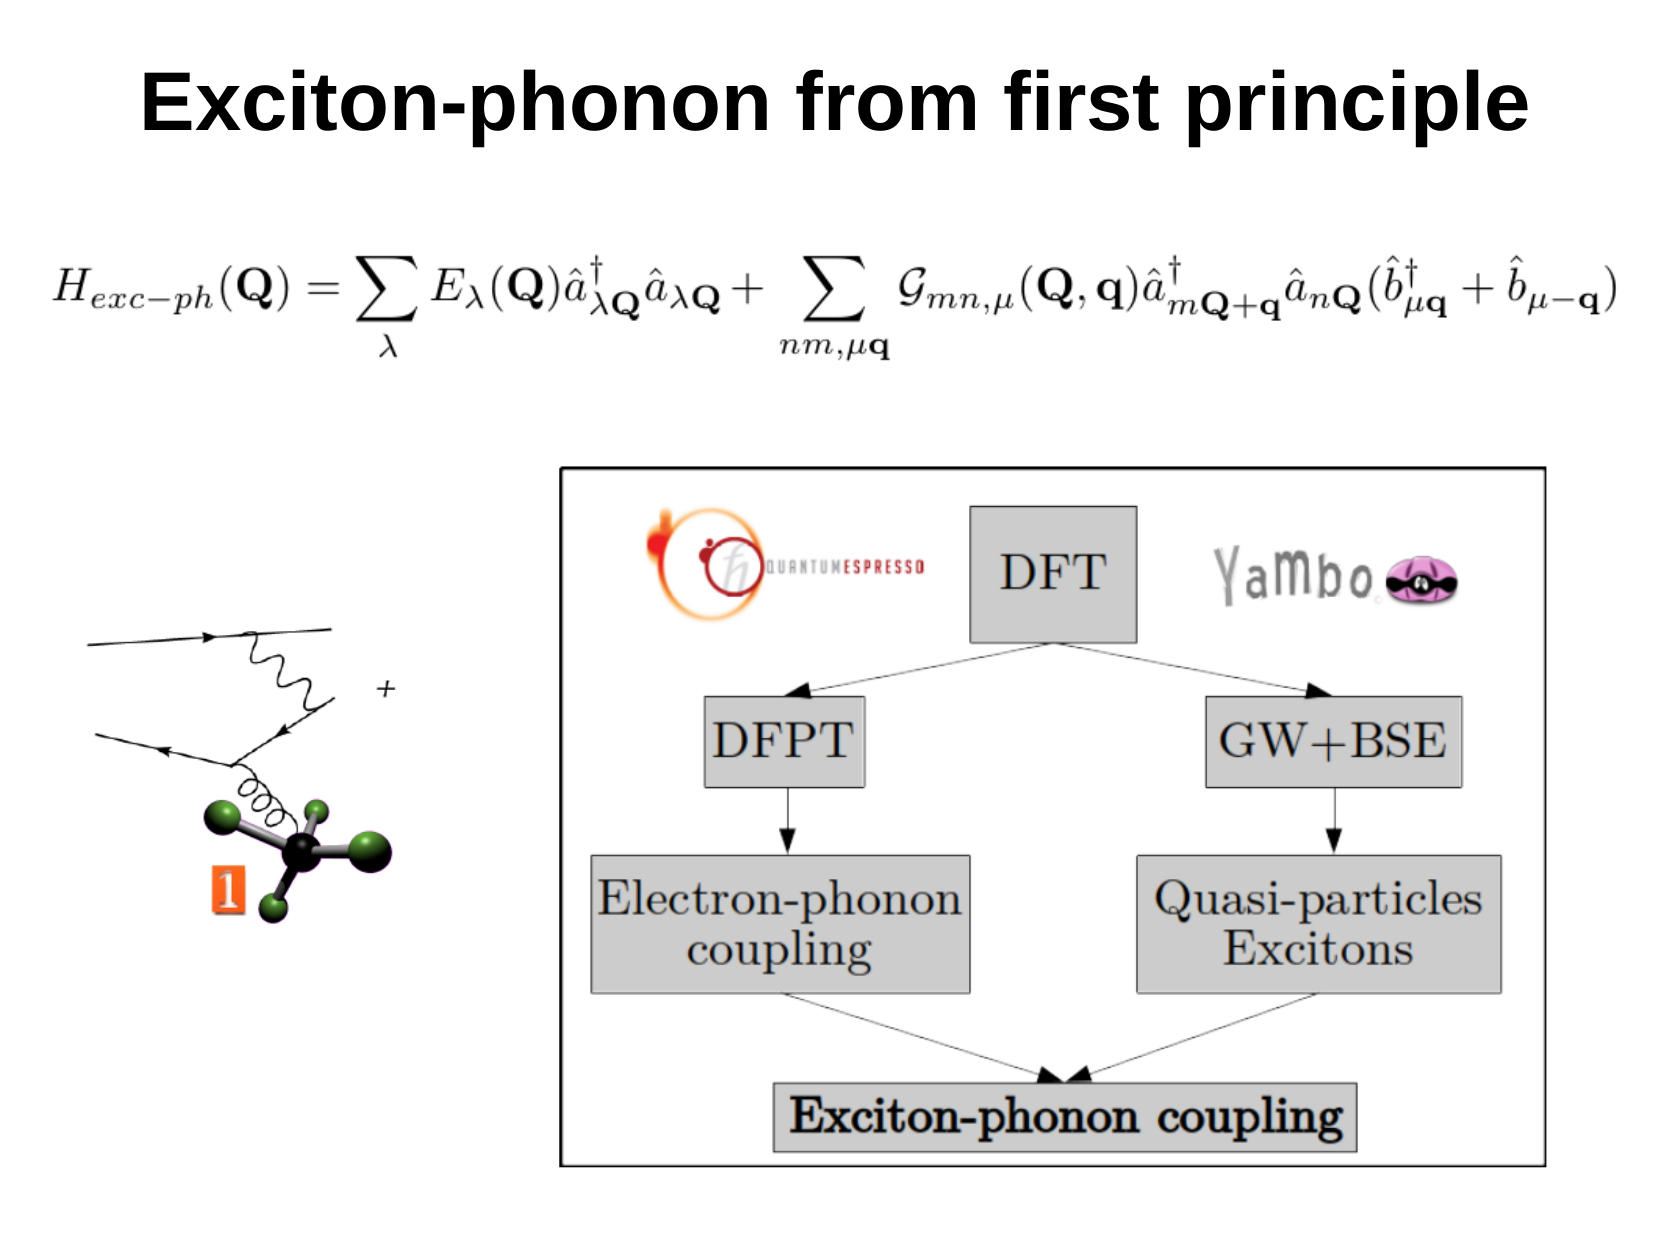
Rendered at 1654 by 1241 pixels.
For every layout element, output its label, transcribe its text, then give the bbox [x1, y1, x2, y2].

title Exciton-phonon from first principle [16, 8, 1654, 196]
picture [75, 569, 411, 946]
picture [539, 434, 1590, 1201]
picture [30, 239, 1630, 365]
